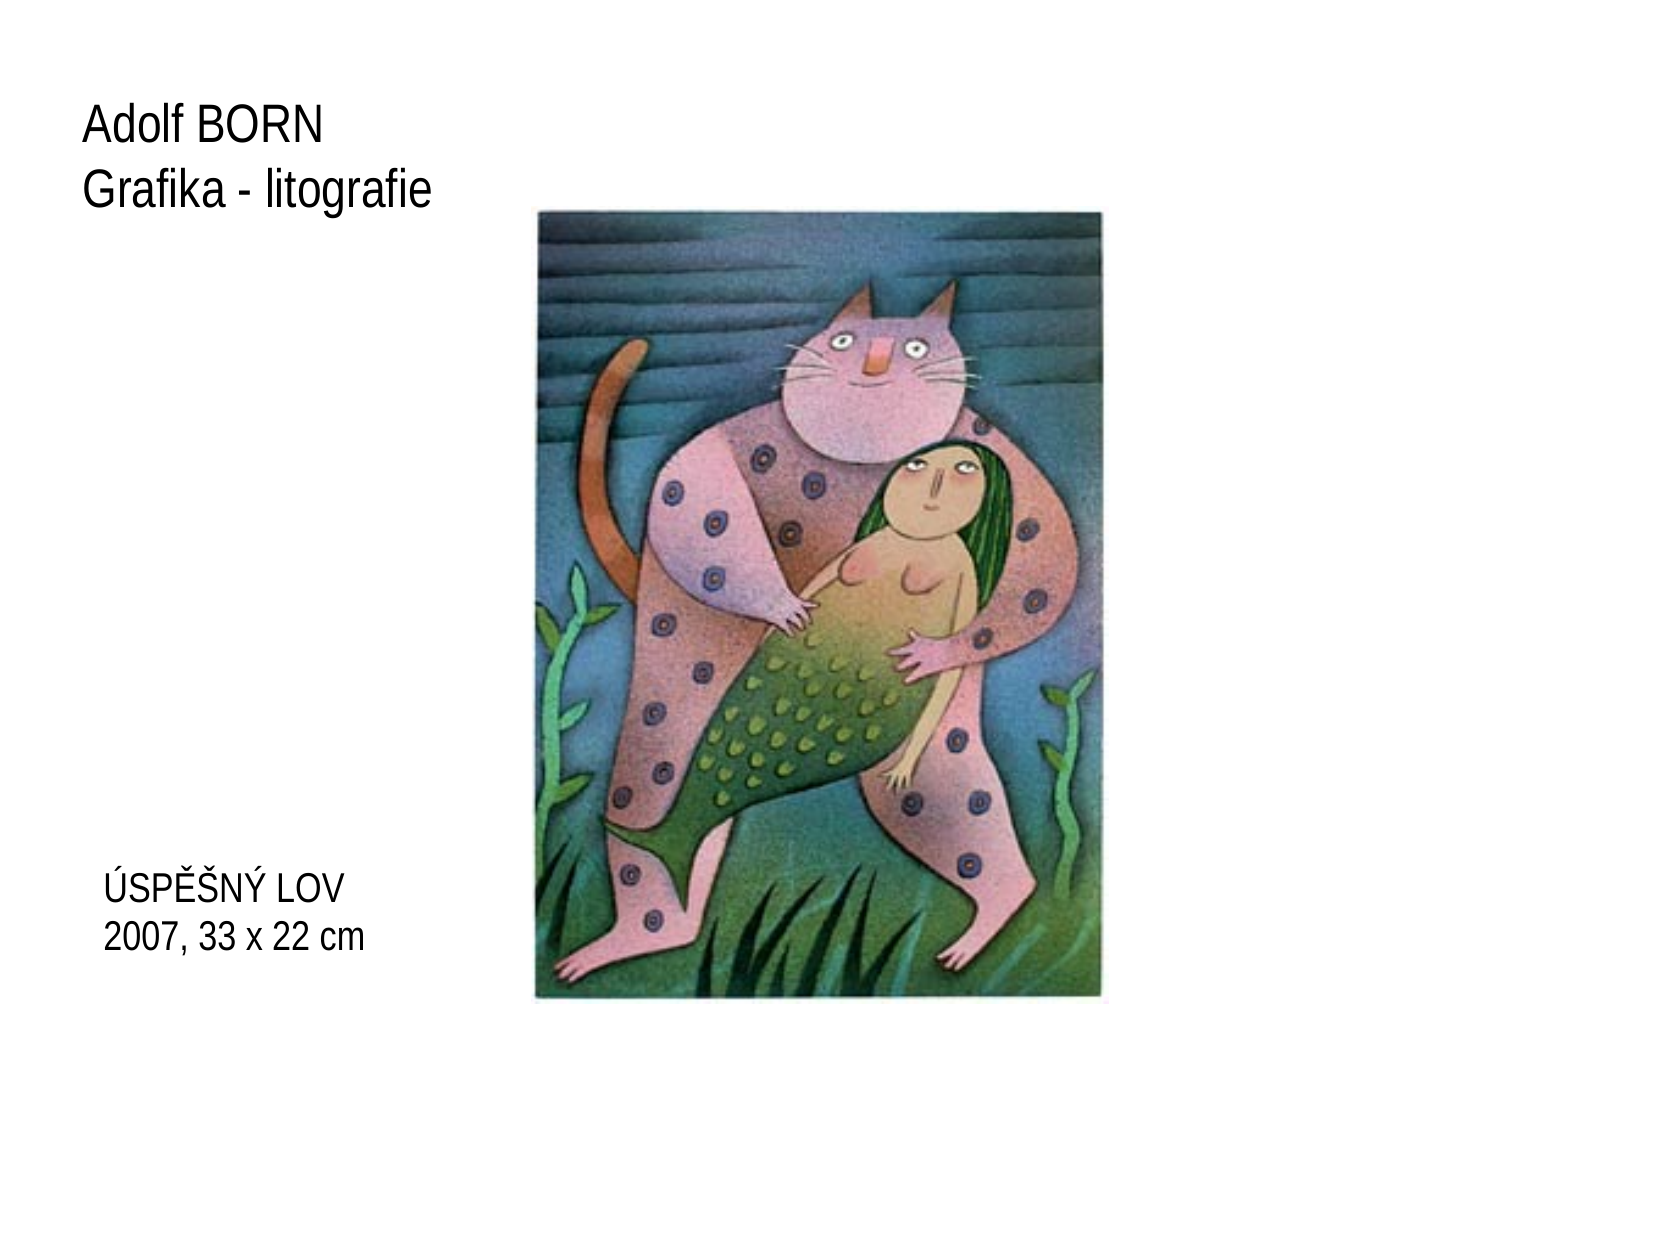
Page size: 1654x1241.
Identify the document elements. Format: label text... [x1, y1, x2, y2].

picture [531, 250, 1109, 1004]
title Adolf BORN Grafika - litografie [82, 56, 1571, 250]
text_box ÚSPĚŠNÝ LOV 2007, 33 x 22 cm [88, 856, 988, 1004]
